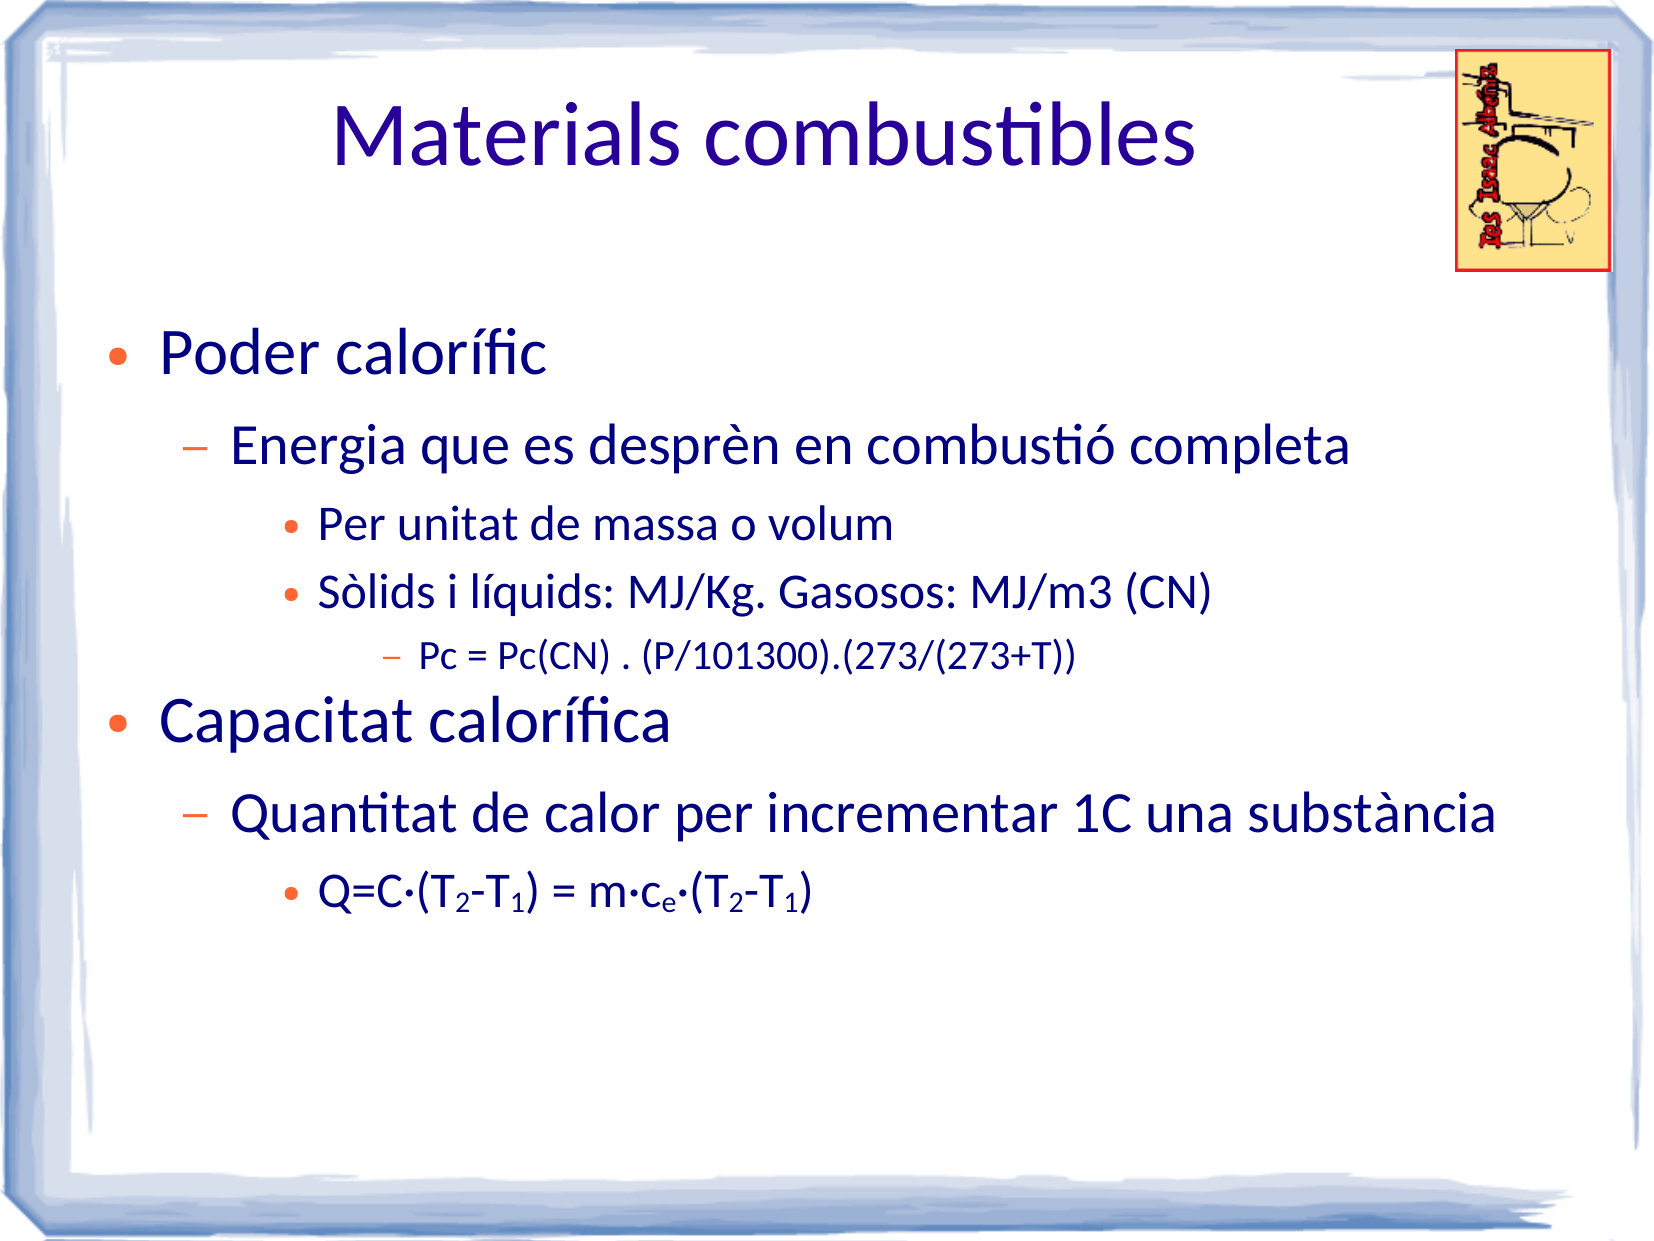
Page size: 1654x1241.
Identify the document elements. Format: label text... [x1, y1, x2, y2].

title Materials combustibles [82, 36, 1447, 250]
picture [0, 0, 1654, 1241]
list Poder calorífic Energia que es desprèn en combustió completa Per unitat de massa o volum Sòlids i líquids: MJ/Kg. Gasosos: MJ/m3 (CN) Pc = Pc(CN) . (P/101300).(273/(273+T)) Capacitat calorífica Quantitat de calor per incrementar 1C una substància Q=C·(T2-T1) = m·ce·(T2-T1) [88, 324, 1571, 1033]
